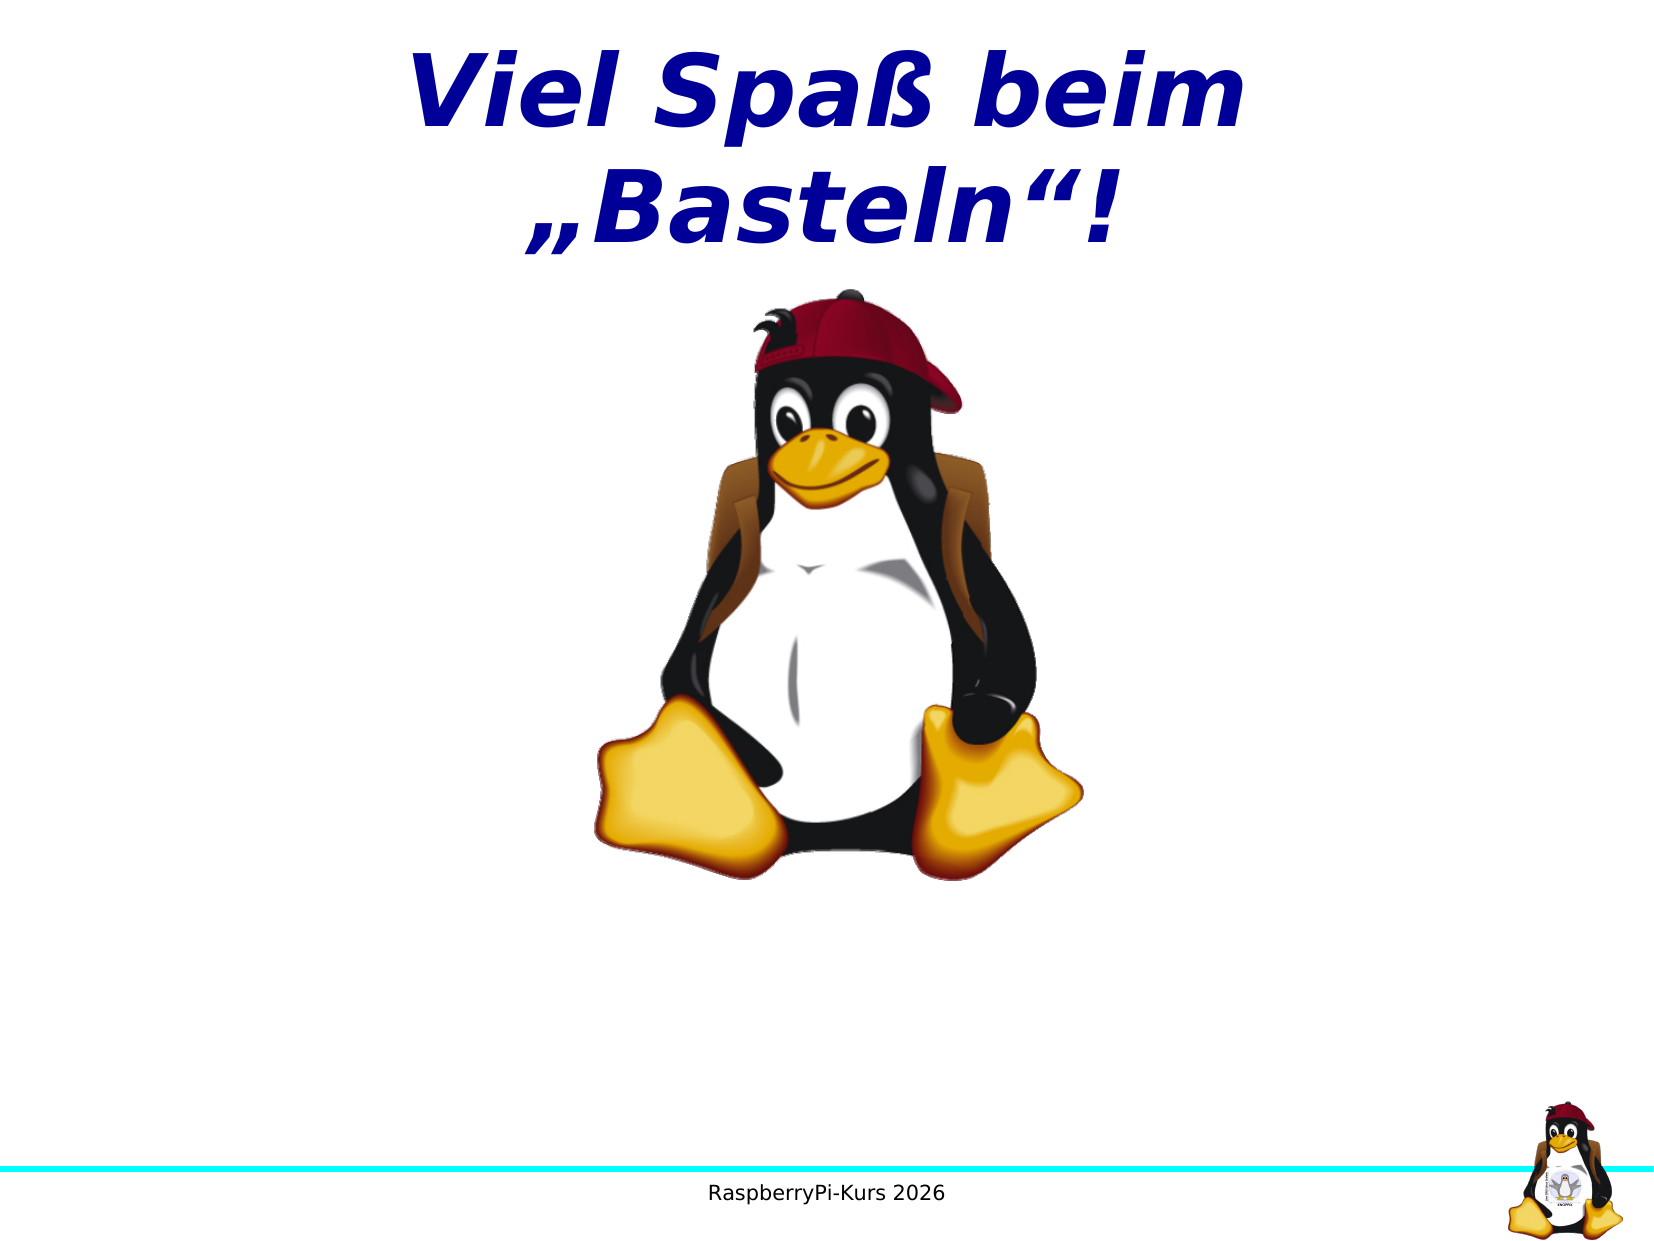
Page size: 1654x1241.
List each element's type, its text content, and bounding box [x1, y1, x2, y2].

title Viel Spaß beim „Basteln“! [121, 33, 1534, 267]
picture [1505, 1100, 1625, 1241]
picture [582, 283, 1093, 886]
